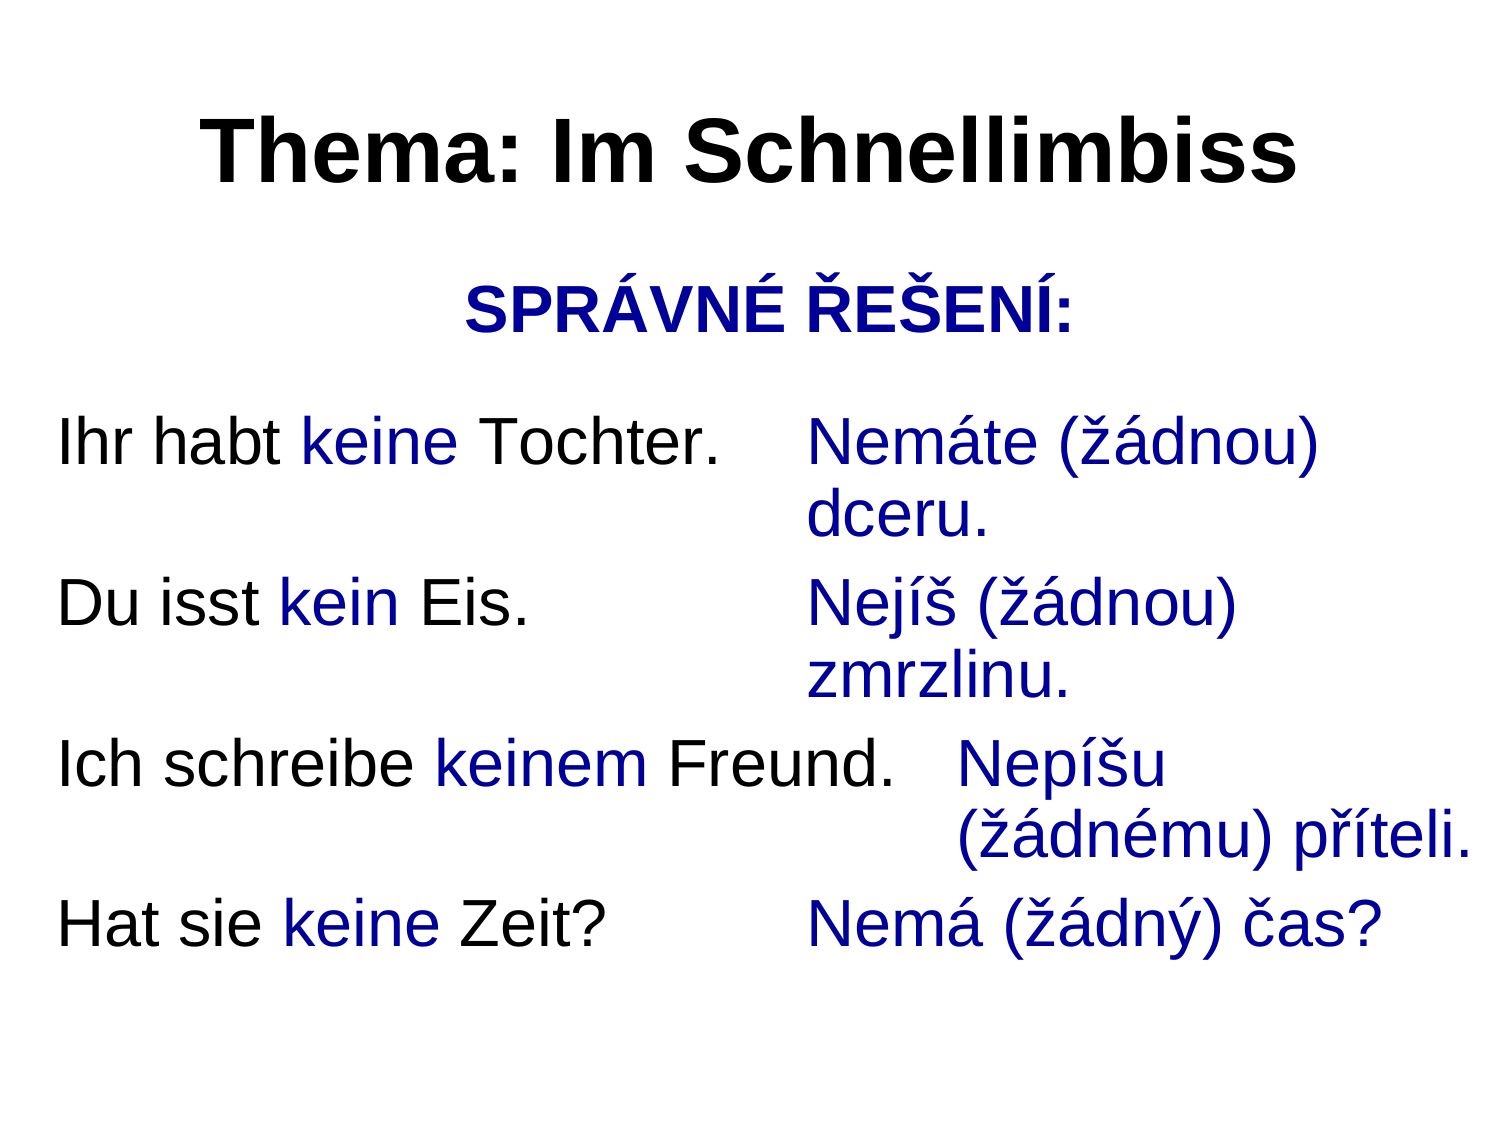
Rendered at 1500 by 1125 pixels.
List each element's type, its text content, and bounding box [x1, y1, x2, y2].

title Thema: Im Schnellimbiss [75, 47, 1426, 244]
list SPRÁVNÉ ŘEŠENÍ: Ihr habt keine Tochter. Nemáte (žádnou) dceru. Du isst kein Eis. Nejíš (žádnou) zmrzlinu. Ich schreibe keinem Freund. Nepíšu (žádnému) příteli. Hat sie keine Zeit? Nemá (žádný) čas? [41, 267, 1500, 1058]
